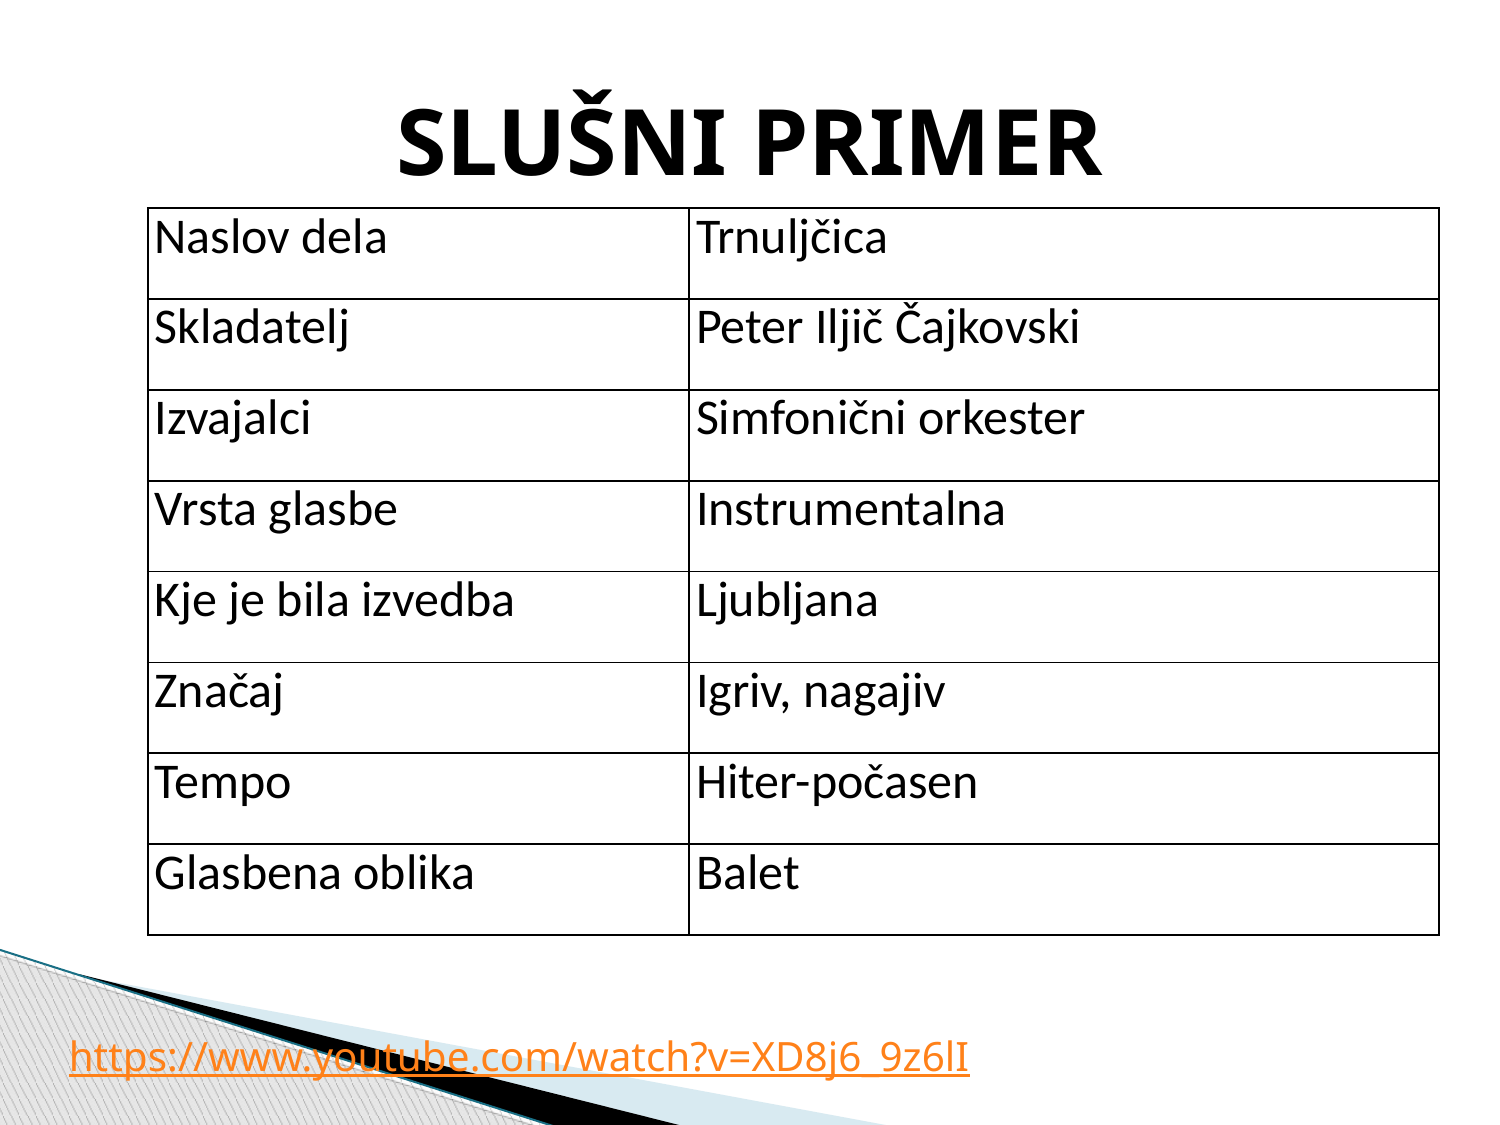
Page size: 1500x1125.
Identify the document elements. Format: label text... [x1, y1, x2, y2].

text_box https://www.youtube.com/watch?v=XD8j6_9z6lI [41, 1023, 1439, 1094]
table_cell Peter Iljič Čajkovski [690, 300, 1438, 389]
table_cell Skladatelj [149, 300, 688, 389]
table_cell Hiter-počasen [690, 754, 1438, 843]
table_cell Igriv, nagajiv [690, 663, 1438, 752]
table_cell Ljubljana [690, 572, 1438, 662]
table_header Naslov dela [149, 209, 688, 298]
table_header Trnuljčica [690, 209, 1438, 298]
table_cell Vrsta glasbe [149, 482, 688, 571]
table_cell Tempo [149, 754, 688, 843]
table_cell Instrumentalna [690, 482, 1438, 571]
table_cell Simfonični orkester [690, 391, 1438, 480]
table_cell Značaj [149, 663, 688, 752]
table_cell Glasbena oblika [149, 845, 688, 934]
table_cell Kje je bila izvedba [149, 572, 688, 662]
table_cell Balet [690, 845, 1438, 934]
title SLUŠNI PRIMER [75, 45, 1425, 233]
table_cell Izvajalci [149, 391, 688, 480]
